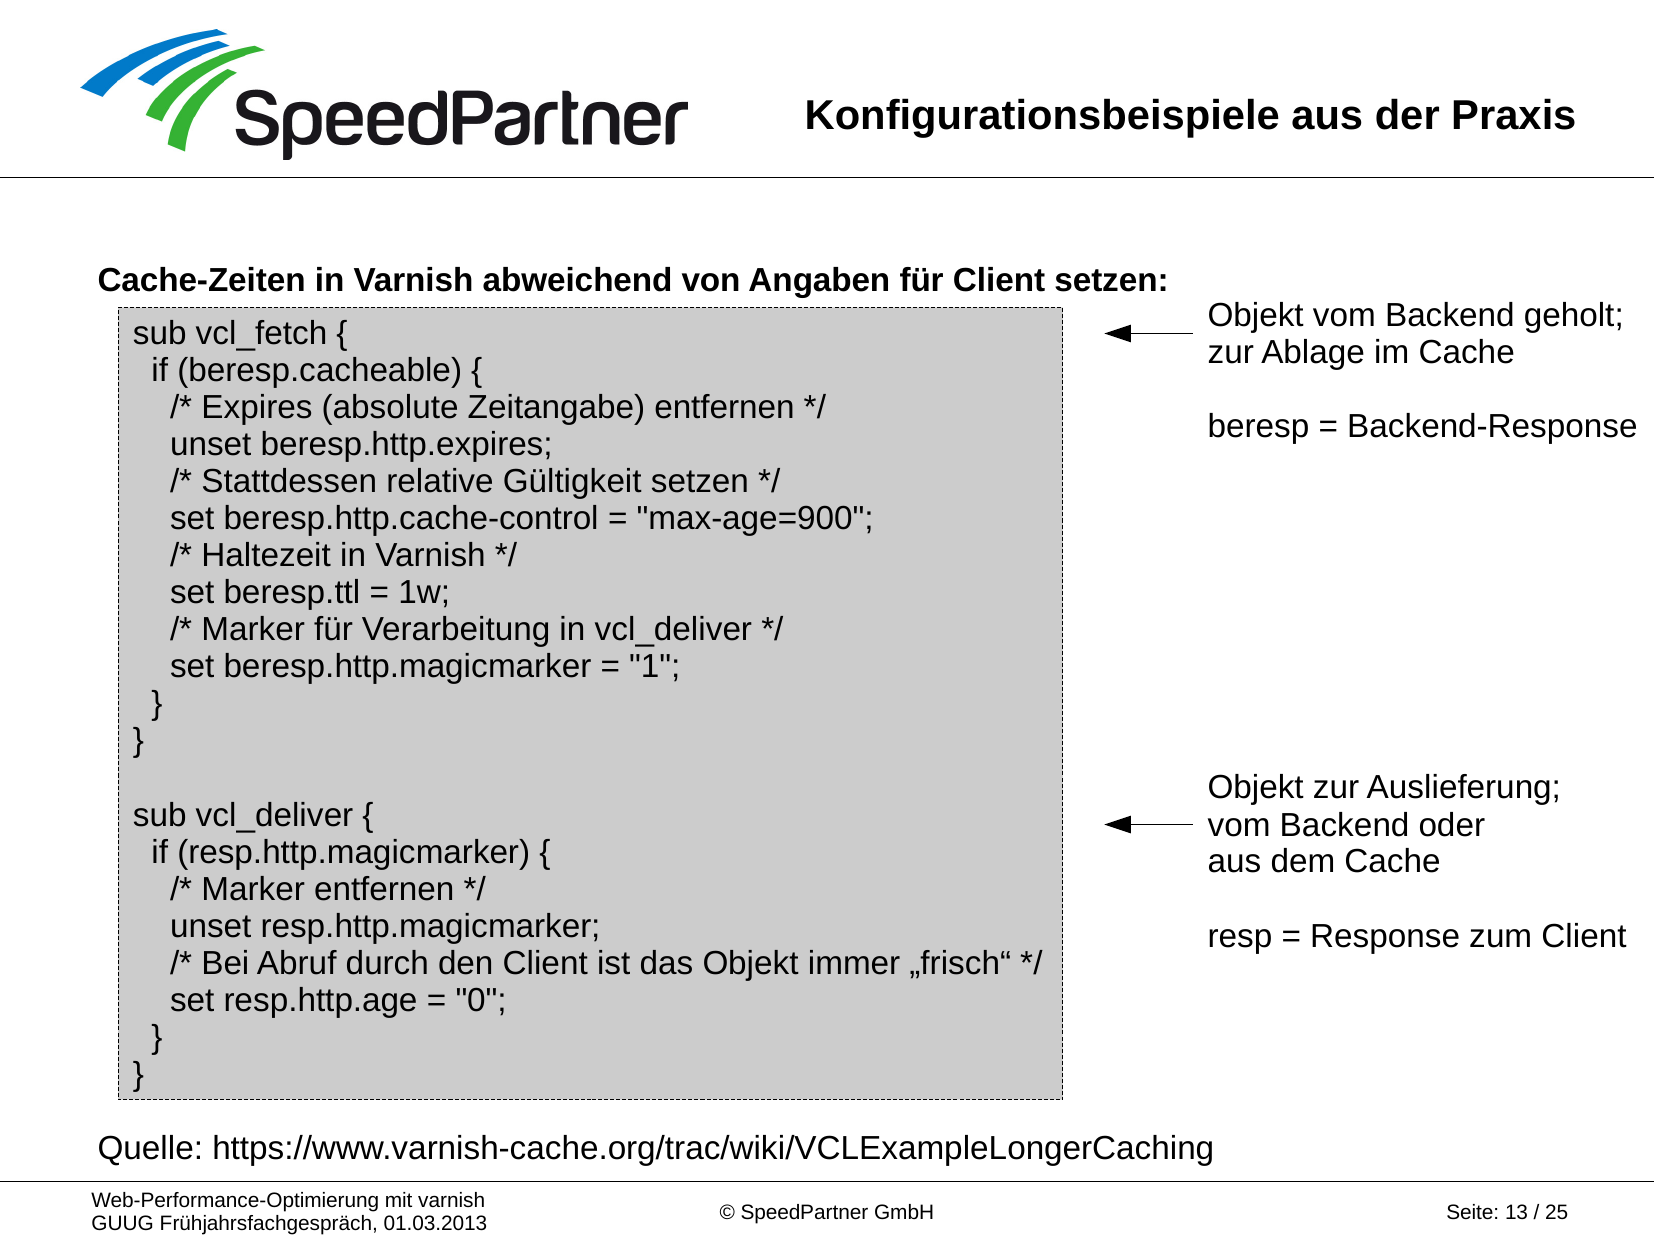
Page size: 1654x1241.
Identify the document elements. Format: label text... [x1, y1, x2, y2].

text_box Objekt zur Auslieferung; vom Backend oder aus dem Cache resp = Response zum Client [1192, 761, 1643, 962]
text_box Objekt vom Backend geholt; zur Ablage im Cache beresp = Backend-Response [1192, 289, 1654, 453]
text_box sub vcl_fetch { if (beresp.cacheable) { /* Expires (absolute Zeitangabe) entfernen */ unset beresp.http.expires; /* Stattdessen relative Gültigkeit setzen */ set beresp.http.cache-control = "max-age=900"; /* Haltezeit in Varnish */ set beresp.ttl = 1w; /* Marker für Verarbeitung in vcl_deliver */ set beresp.http.magicmarker = "1"; } } sub vcl_deliver { if (resp.http.magicmarker) { /* Marker entfernen */ unset resp.http.magicmarker; /* Bei Abruf durch den Client ist das Objekt immer „frisch“ */ set resp.http.age = "0"; } } [118, 307, 1063, 1100]
title Konfigurationsbeispiele aus der Praxis [590, 70, 1577, 160]
picture [80, 29, 688, 160]
text_box Quelle: https://www.varnish-cache.org/trac/wiki/VCLExampleLongerCaching [82, 1122, 1565, 1175]
text_box Cache-Zeiten in Varnish abweichend von Angaben für Client setzen: [82, 254, 1565, 1122]
